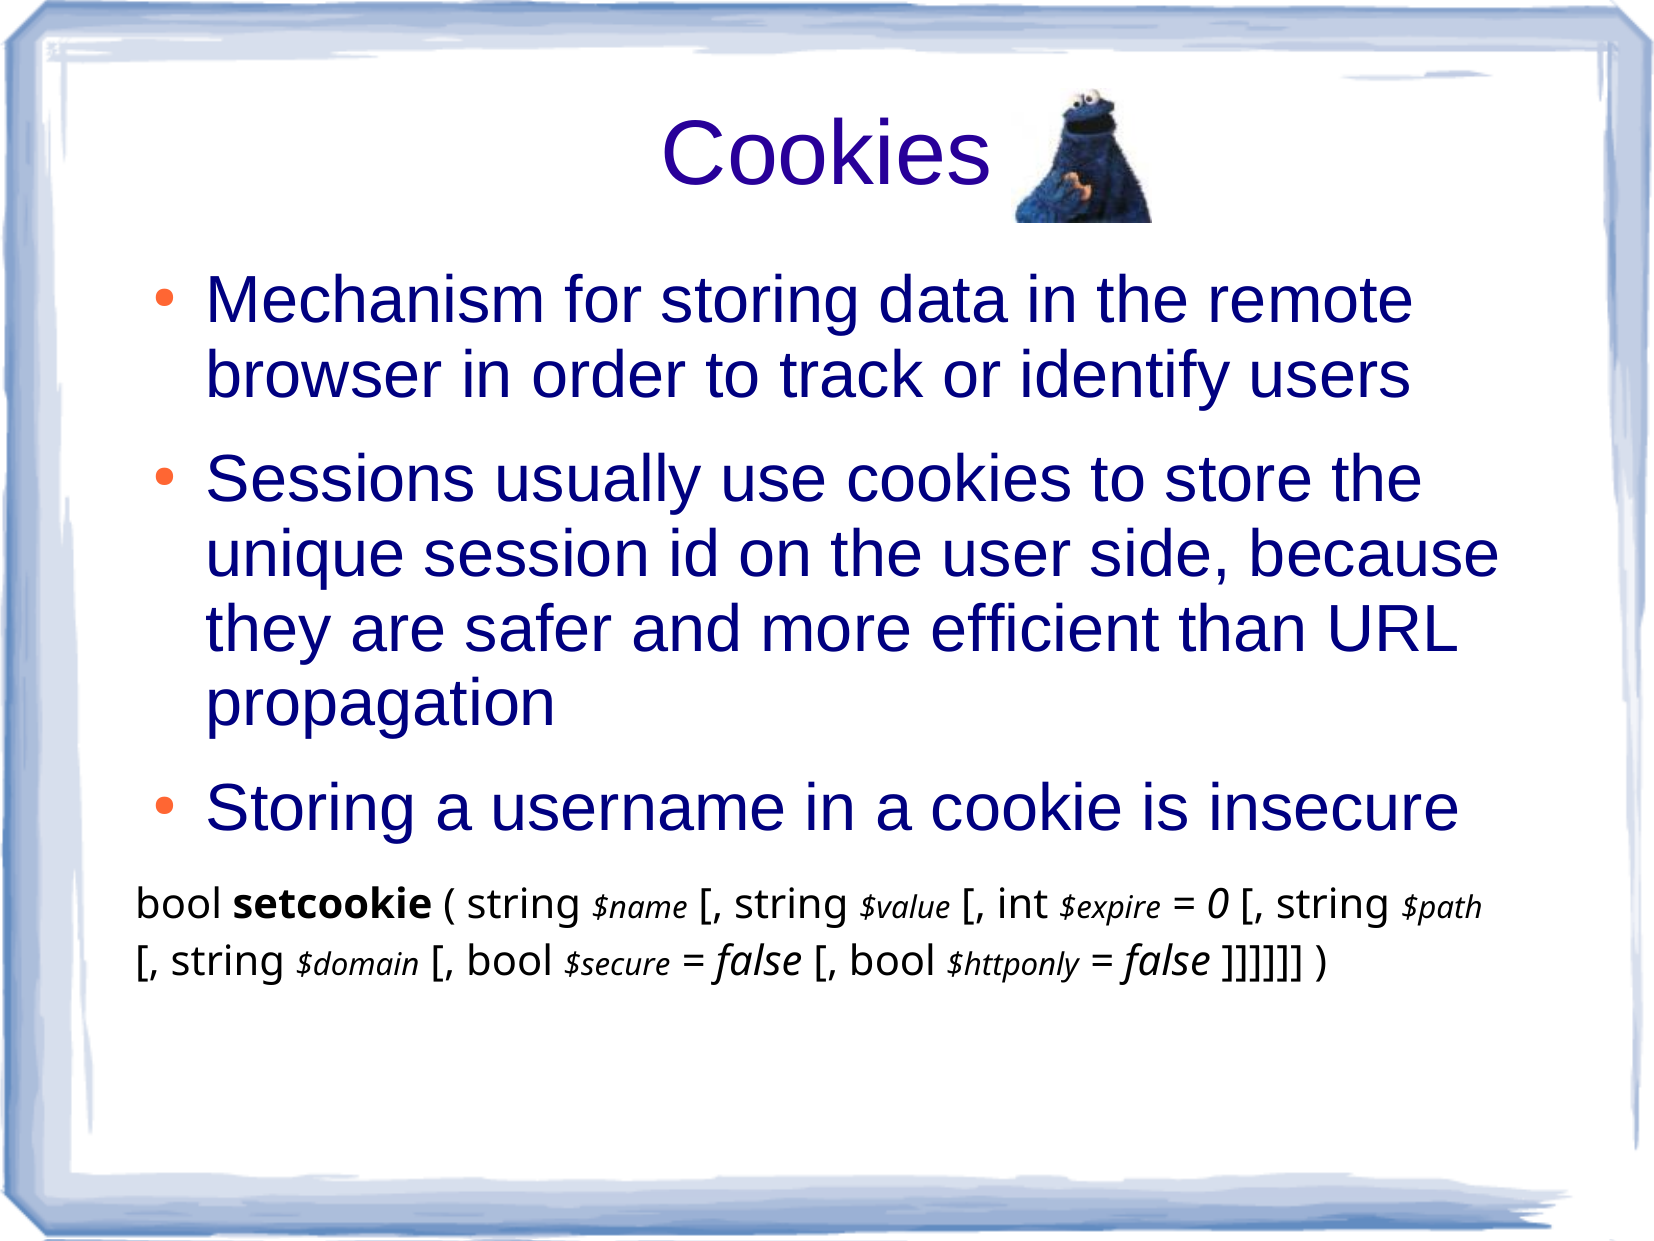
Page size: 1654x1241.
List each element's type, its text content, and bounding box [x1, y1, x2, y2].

picture [0, 0, 1654, 1241]
title Cookies [82, 49, 1571, 257]
list Mechanism for storing data in the remote browser in order to track or identify users Sessions usually use cookies to store the unique session id on the user side, because they are safer and more efficient than URL propagation Storing a username in a cookie is insecure bool setcookie ( string $name [, string $value [, int $expire = 0 [, string $path [, string $domain [, bool $secure = false [, bool $httponly = false ]]]]]] ) [134, 262, 1516, 1044]
